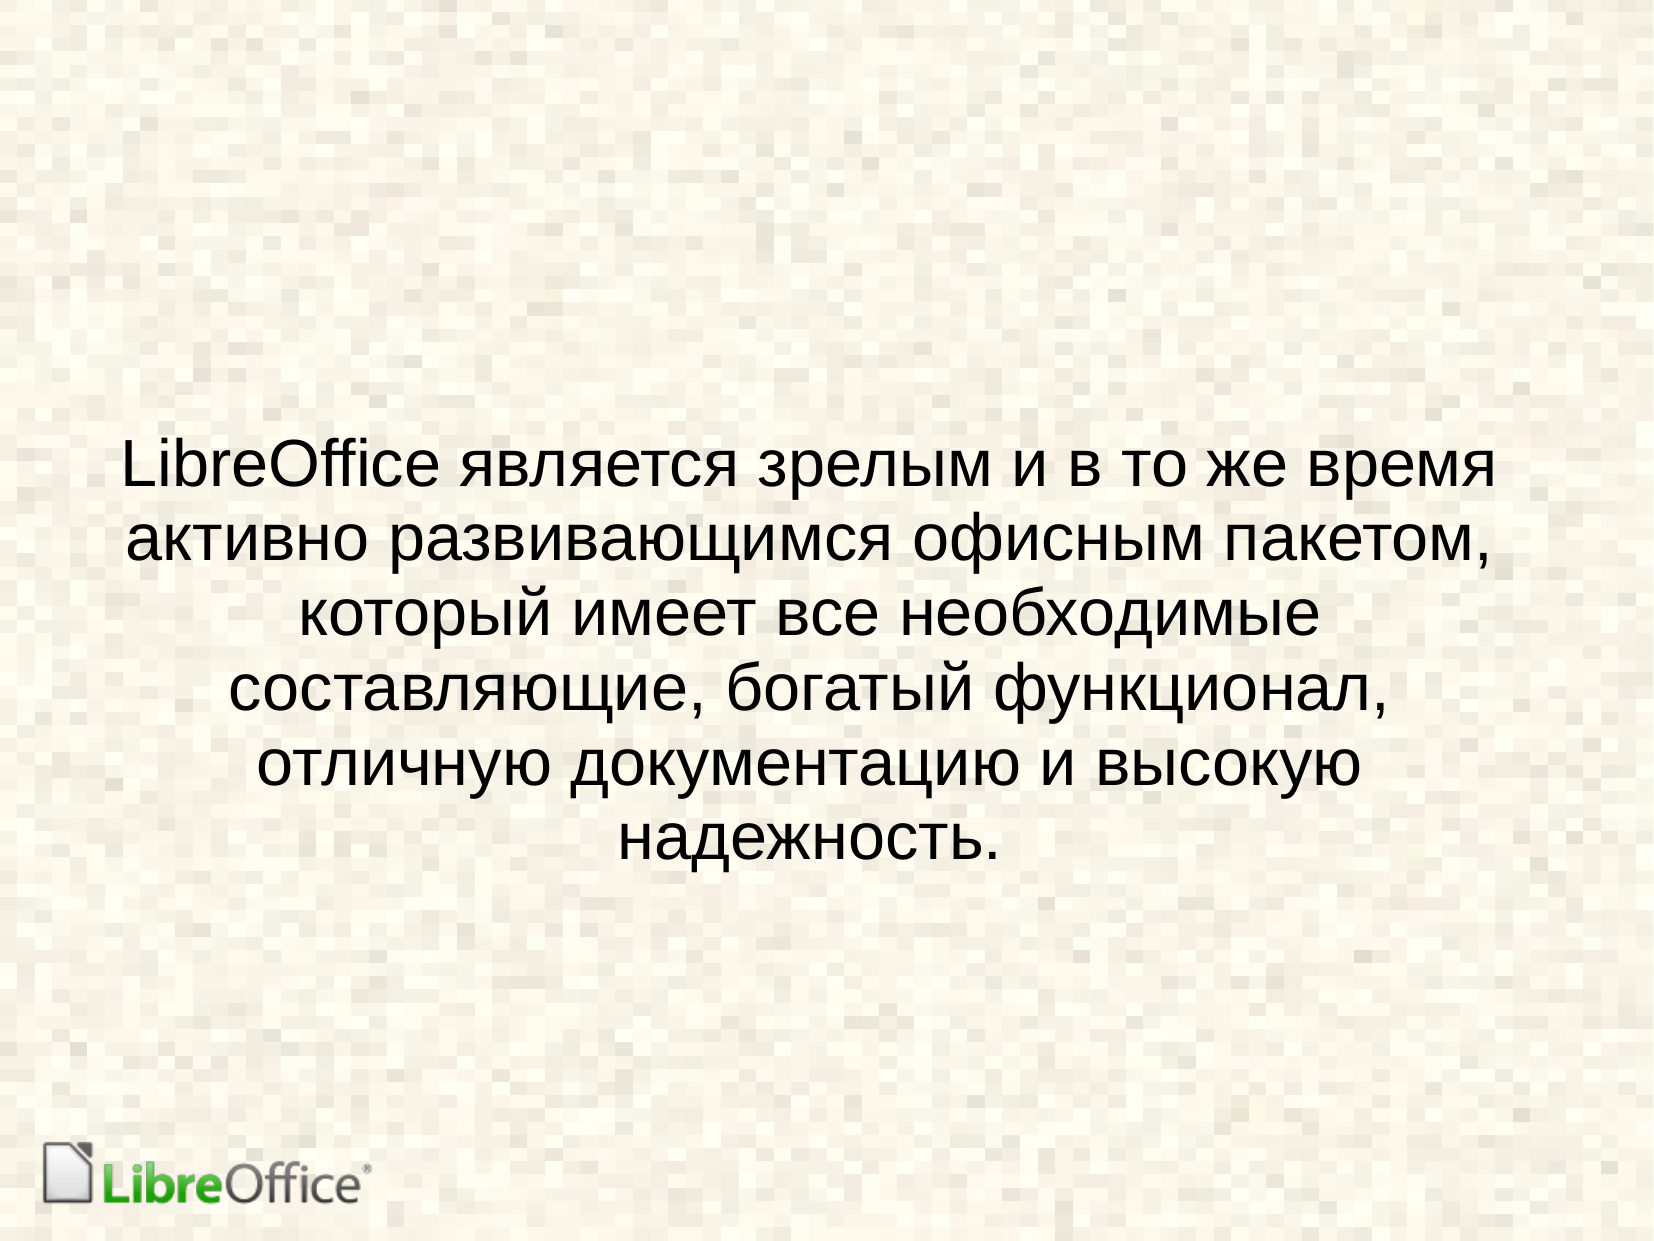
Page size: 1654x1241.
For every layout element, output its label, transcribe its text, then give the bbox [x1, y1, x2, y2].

picture [0, 0, 1654, 1241]
subtitle LibreOffice является зрелым и в то же время активно развивающимся офисным пакетом, который имеет все необходимые составляющие, богатый функционал, отличную документацию и высокую надежность. [82, 290, 1538, 1010]
